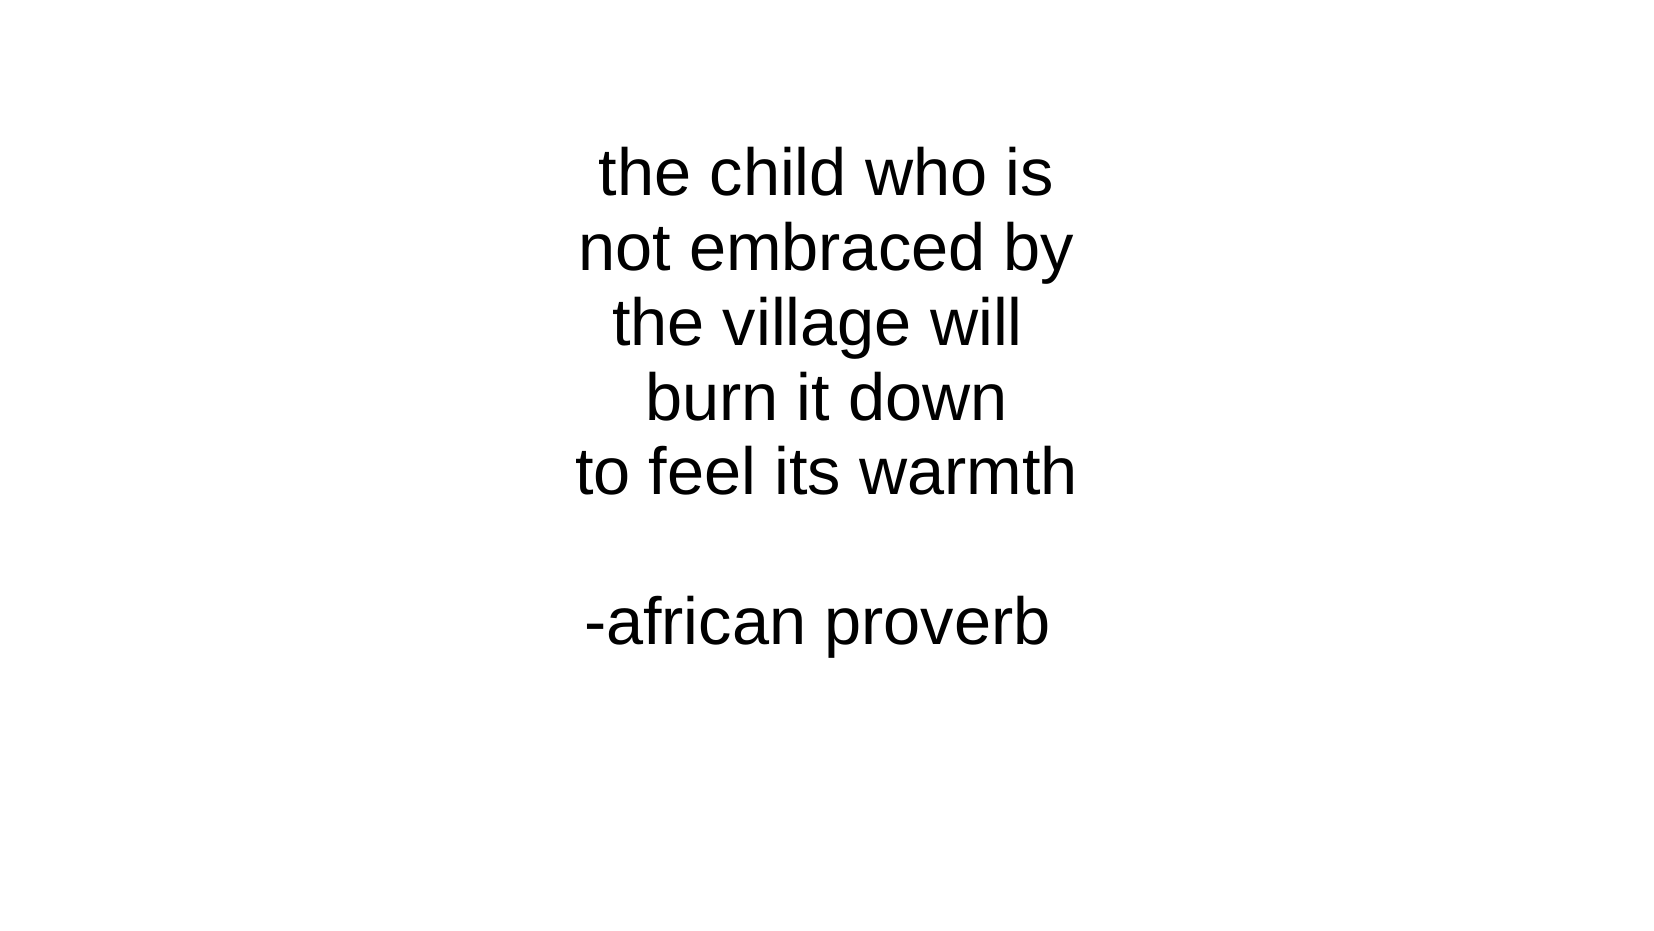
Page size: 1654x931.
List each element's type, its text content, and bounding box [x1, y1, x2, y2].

subtitle the child who is not embraced by the village will burn it down to feel its warmth -african proverb [82, 37, 1571, 757]
